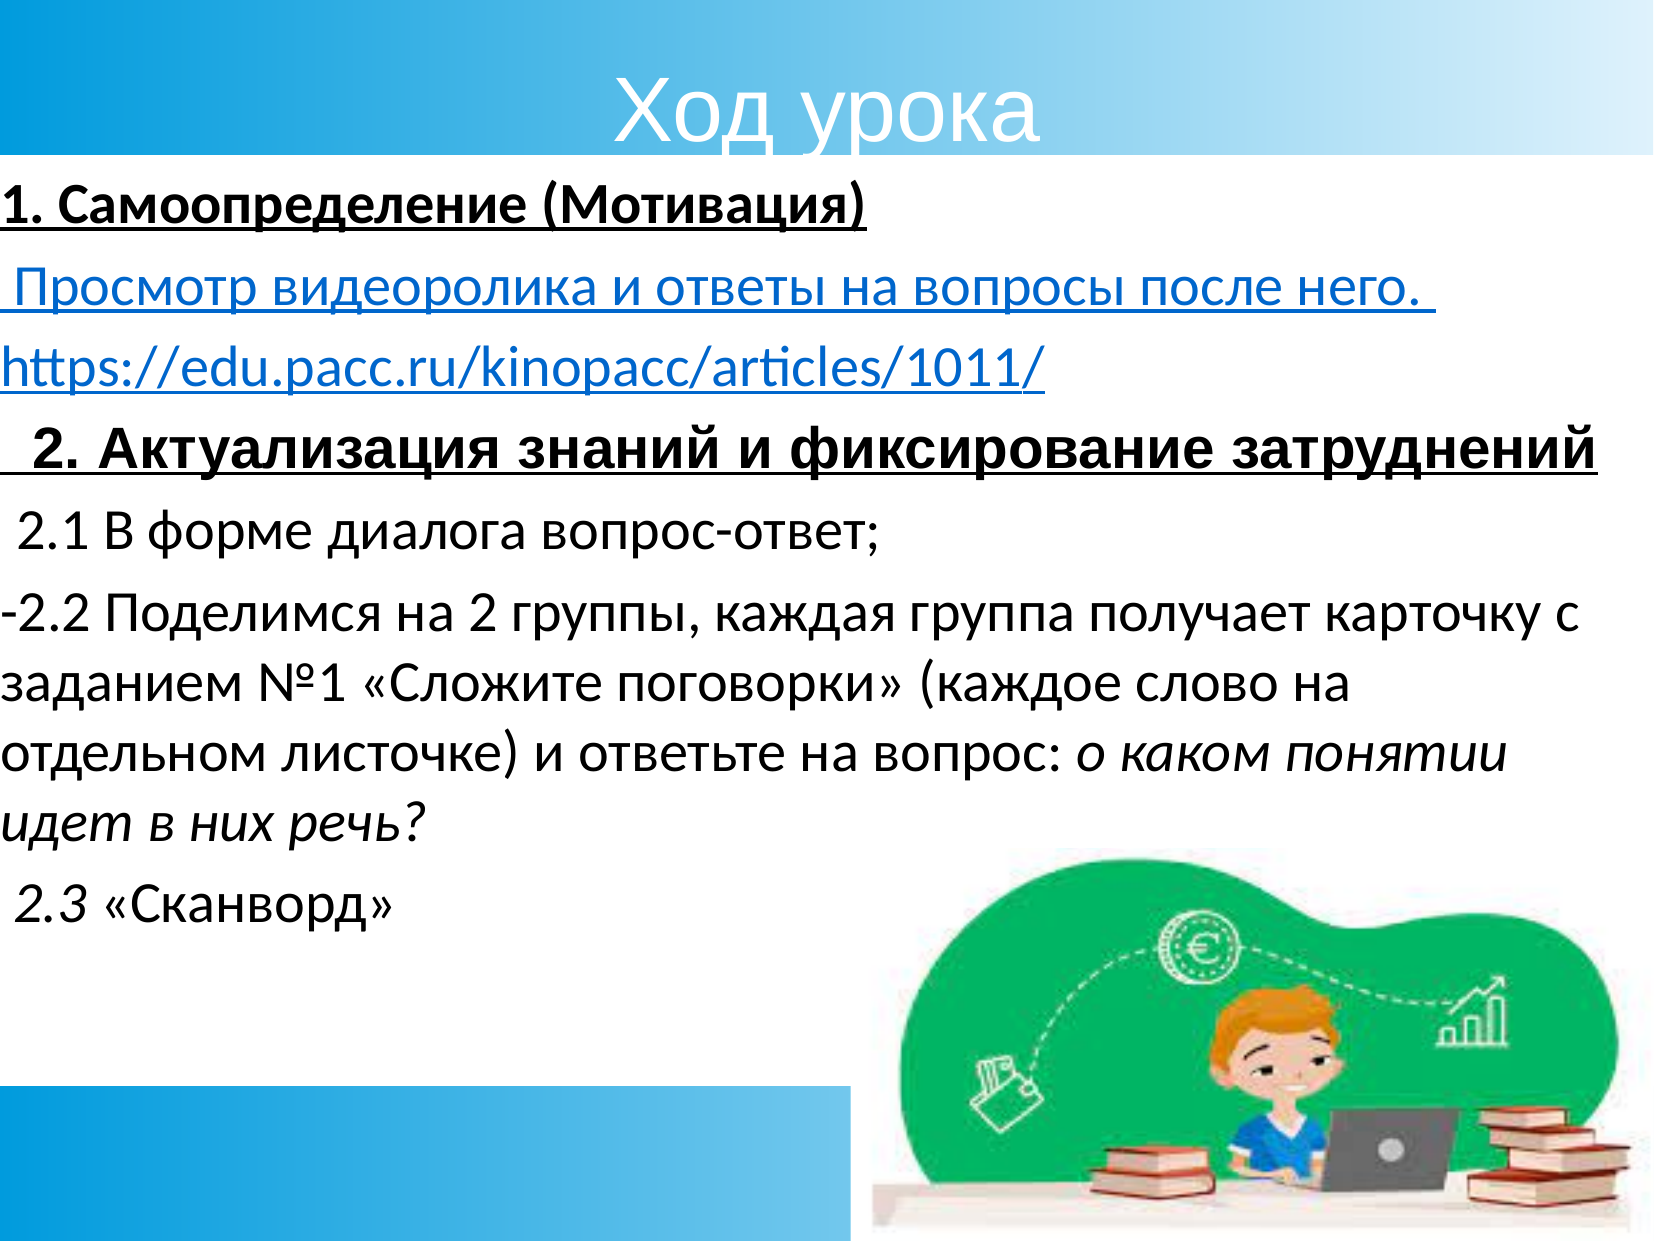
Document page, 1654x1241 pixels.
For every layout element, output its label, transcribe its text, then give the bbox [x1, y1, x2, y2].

picture [850, 848, 1654, 1241]
list 1. Самоопределение (Мотивация) Просмотр видеоролика и ответы на вопросы после него. https://edu.pacc.ru/kinopacc/articles/1011/ 2. Актуализация знаний и фиксирование затруднений 2.1 В форме диалога вопрос-ответ; -2.2 Поделимся на 2 группы, каждая группа получает карточку с заданием №1 «Сложите поговорки» (каждое слово на отдельном листочке) и ответьте на вопрос: о каком понятии идет в них речь? 2.3 «Сканворд» [0, 165, 1630, 1179]
title Ход урока [82, 49, 1571, 155]
